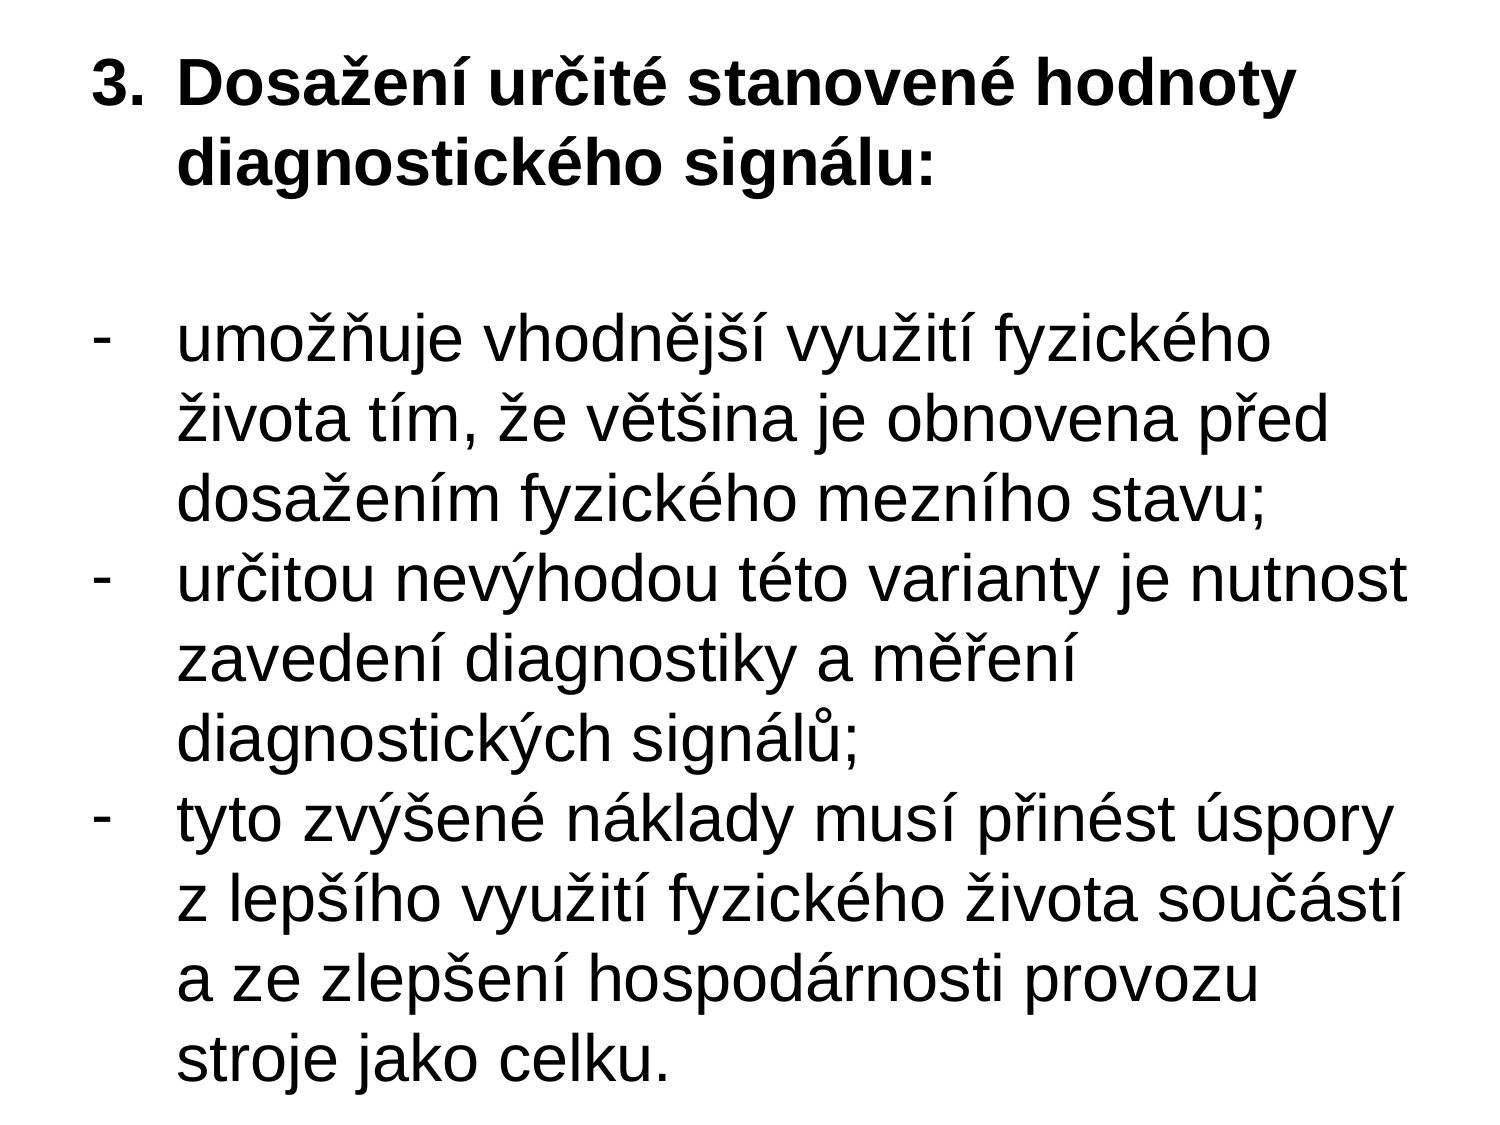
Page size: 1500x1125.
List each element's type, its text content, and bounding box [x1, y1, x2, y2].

list Dosažení určité stanovené hodnoty diagnostického signálu: umožňuje vhodnější využití fyzického života tím, že většina je obnovena před dosažením fyzického mezního stavu; určitou nevýhodou této varianty je nutnost zavedení diagnostiky a měření diagnostických signálů; tyto zvýšené náklady musí přinést úspory z lepšího využití fyzického života součástí a ze zlepšení hospodárnosti provozu stroje jako celku. [76, 31, 1427, 1103]
